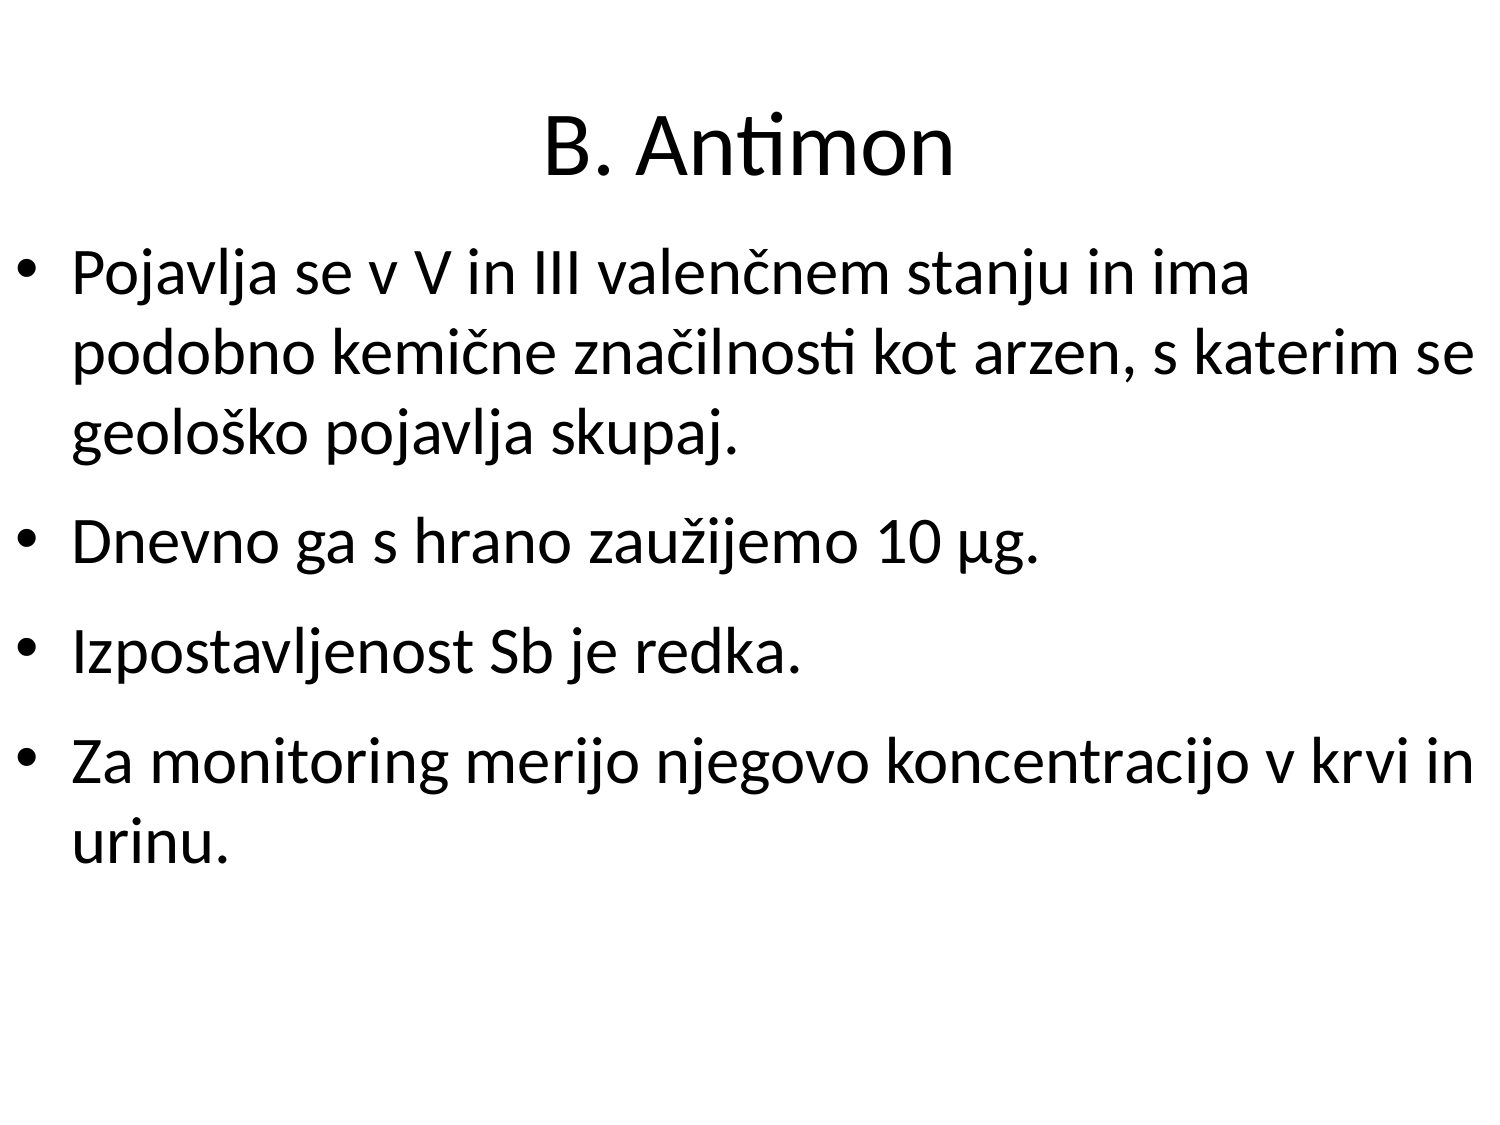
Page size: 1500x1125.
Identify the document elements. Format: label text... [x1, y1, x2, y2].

title B. Antimon [75, 45, 1425, 219]
list Pojavlja se v V in III valenčnem stanju in ima podobno kemične značilnosti kot arzen, s katerim se geološko pojavlja skupaj. Dnevno ga s hrano zaužijemo 10 μg. Izpostavljenost Sb je redka. Za monitoring merijo njegovo koncentracijo v krvi in urinu. [0, 219, 1500, 1094]
